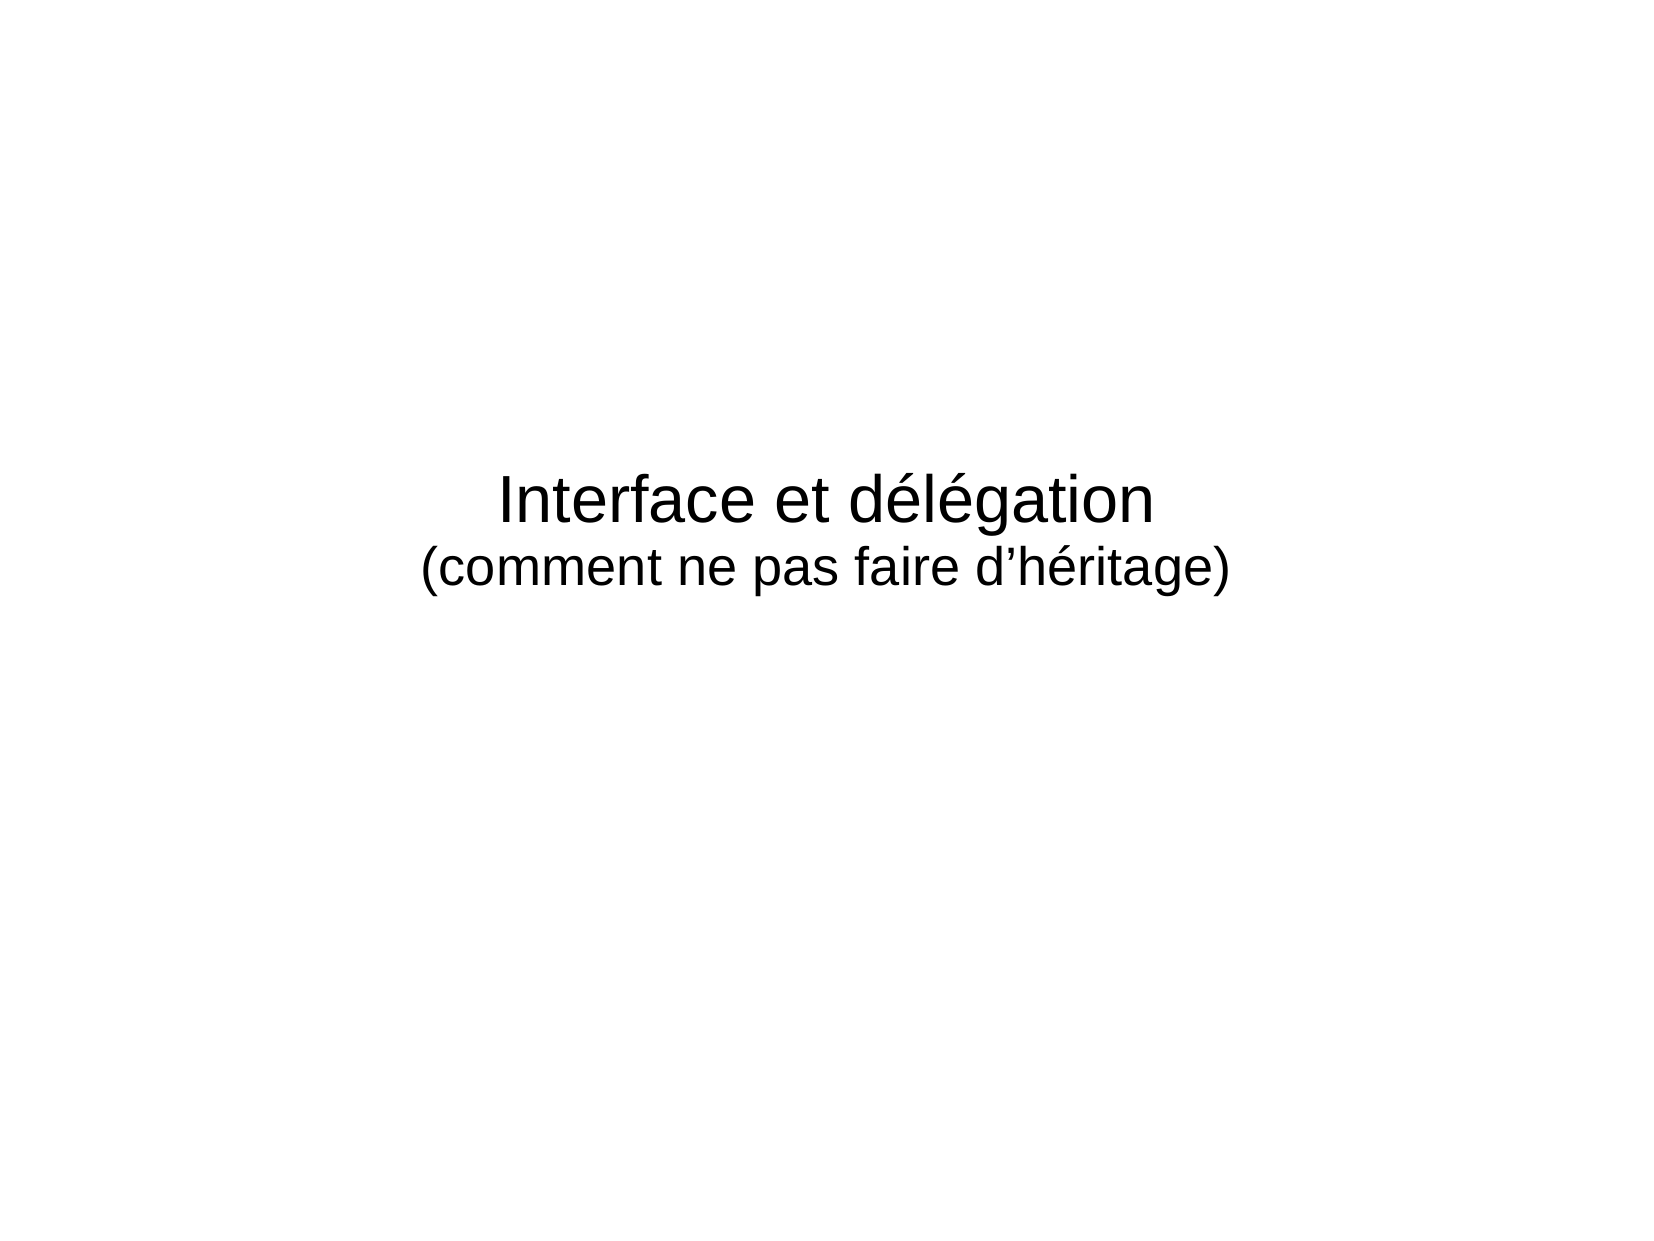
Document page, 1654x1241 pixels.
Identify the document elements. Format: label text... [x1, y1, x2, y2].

subtitle Interface et délégation (comment ne pas faire d’héritage) [82, 49, 1571, 1010]
